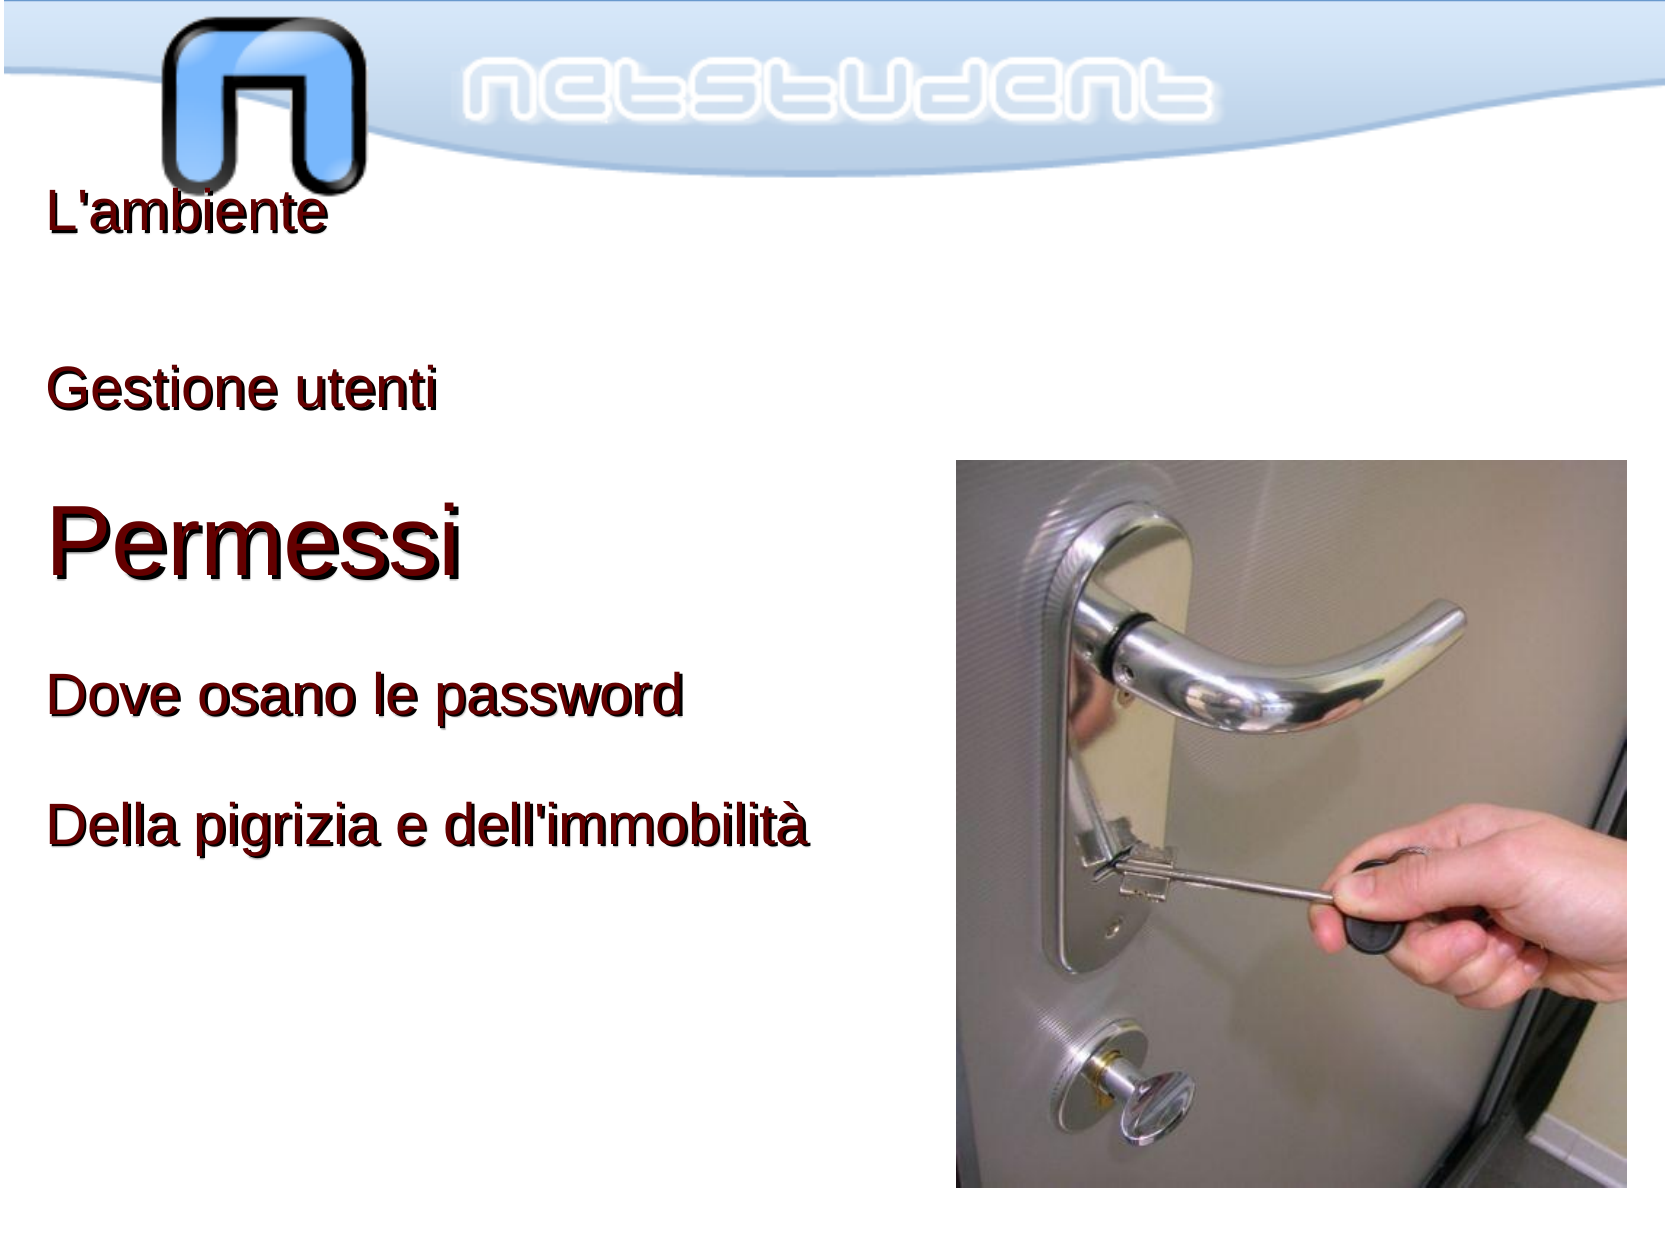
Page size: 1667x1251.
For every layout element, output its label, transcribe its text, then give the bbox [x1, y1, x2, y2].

title L'ambiente Gestione utenti Permessi Dove osano le password Della pigrizia e dell'immobilità [38, 53, 1647, 1010]
text_box [39, 370, 76, 527]
picture [0, 0, 1667, 1251]
